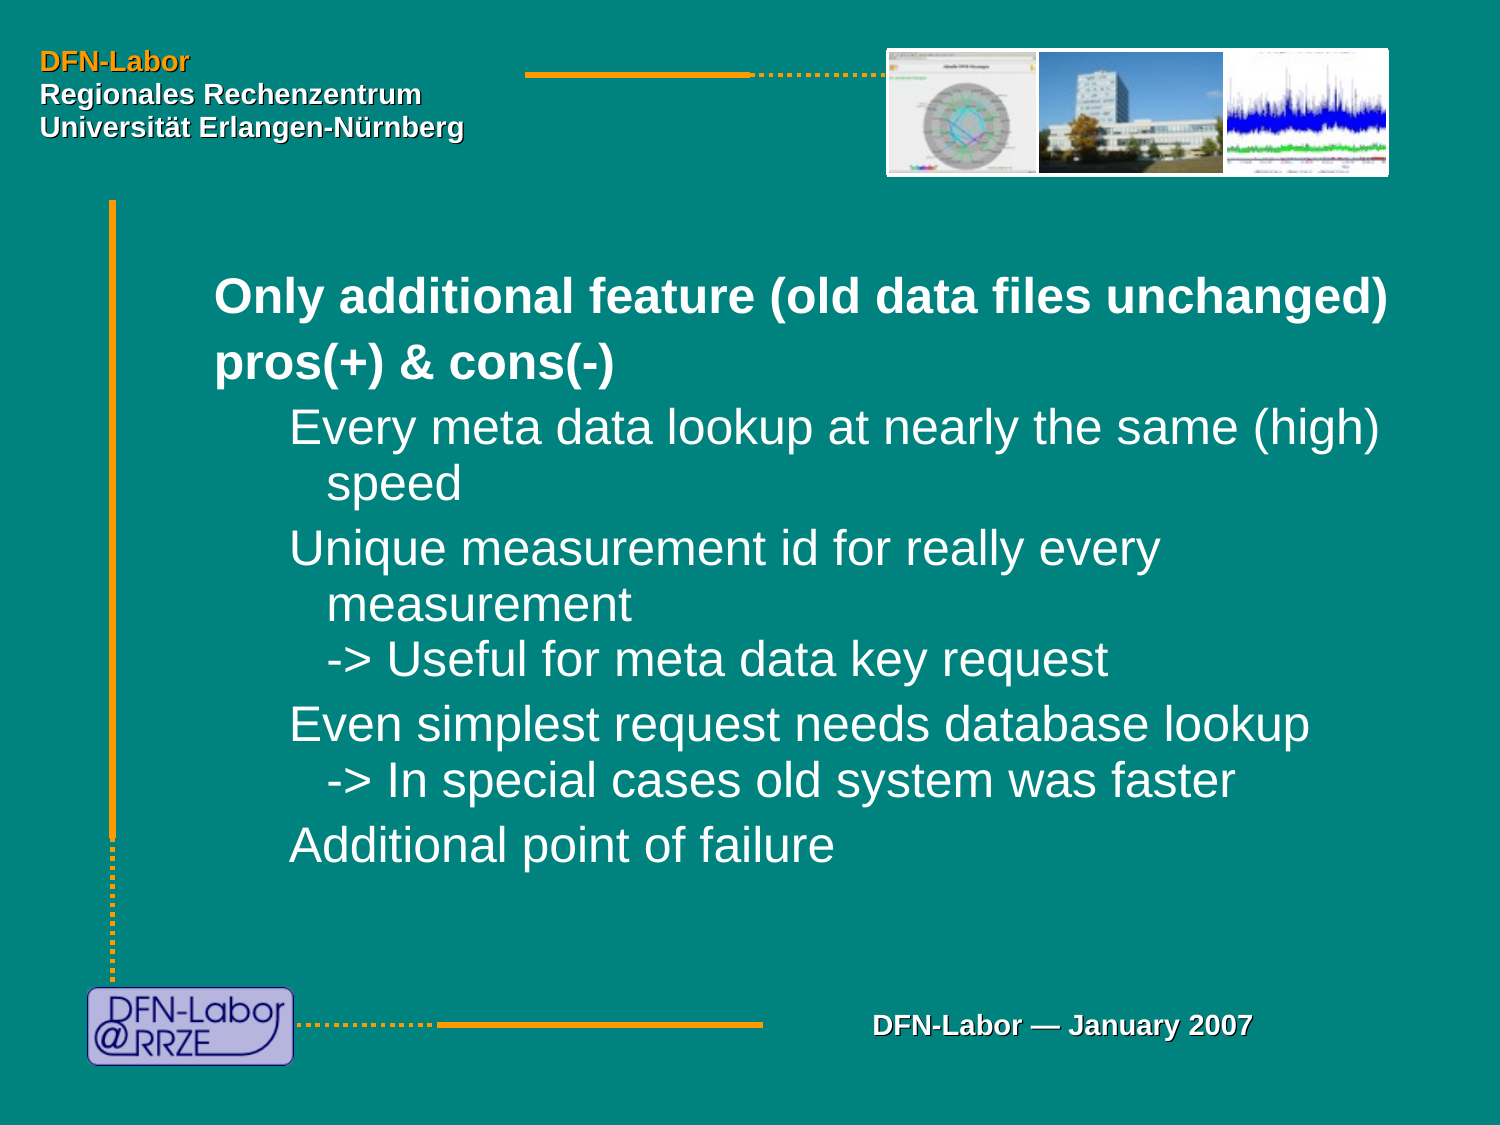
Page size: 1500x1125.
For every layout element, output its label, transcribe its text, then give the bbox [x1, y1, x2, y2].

list Only additional feature (old data files unchanged) pros(+) & cons(-) Every meta data lookup at nearly the same (high) speed Unique measurement id for really every measurement -> Useful for meta data key request Even simplest request needs database lookup -> In special cases old system was faster Additional point of failure [123, 207, 1417, 993]
picture [889, 52, 1036, 173]
picture [1039, 52, 1223, 173]
picture [1227, 52, 1386, 173]
picture [87, 987, 294, 1066]
